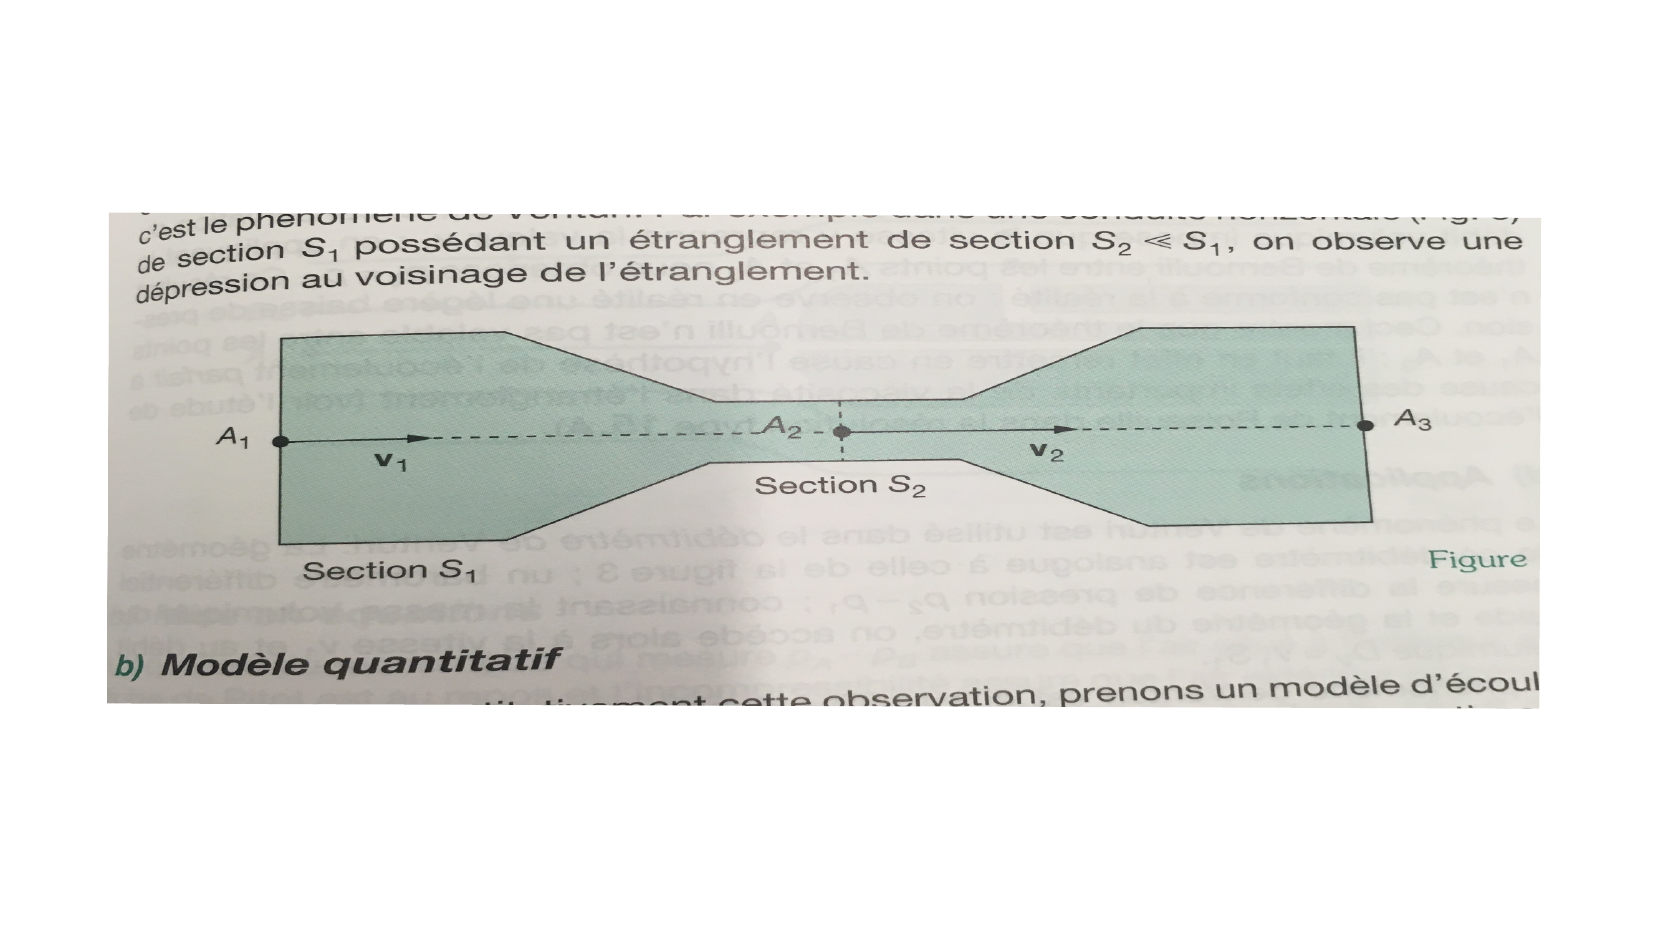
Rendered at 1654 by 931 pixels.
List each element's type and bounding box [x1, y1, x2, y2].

picture [106, 212, 1542, 709]
